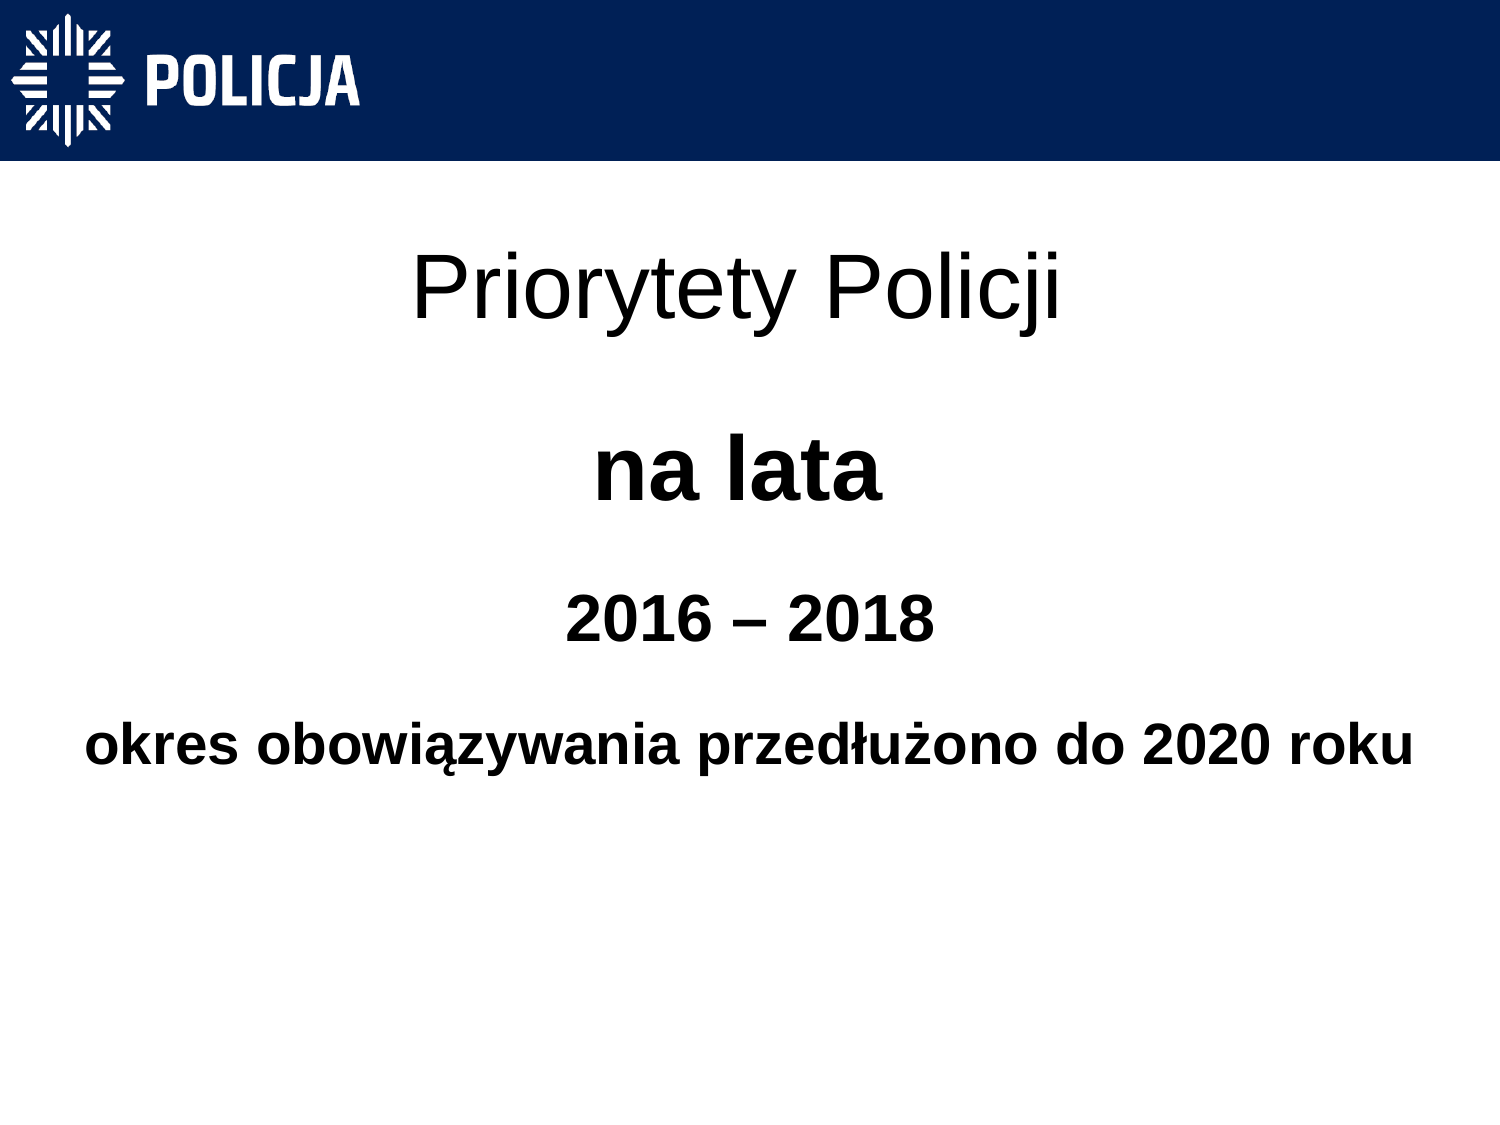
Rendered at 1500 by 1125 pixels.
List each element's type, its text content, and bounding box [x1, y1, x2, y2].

text_box [360, 0, 1500, 161]
picture [0, 0, 360, 161]
text_box Priorytety Policji na lata 2016 – 2018 okres obowiązywania przedłużono do 2020 roku [0, 164, 1500, 921]
